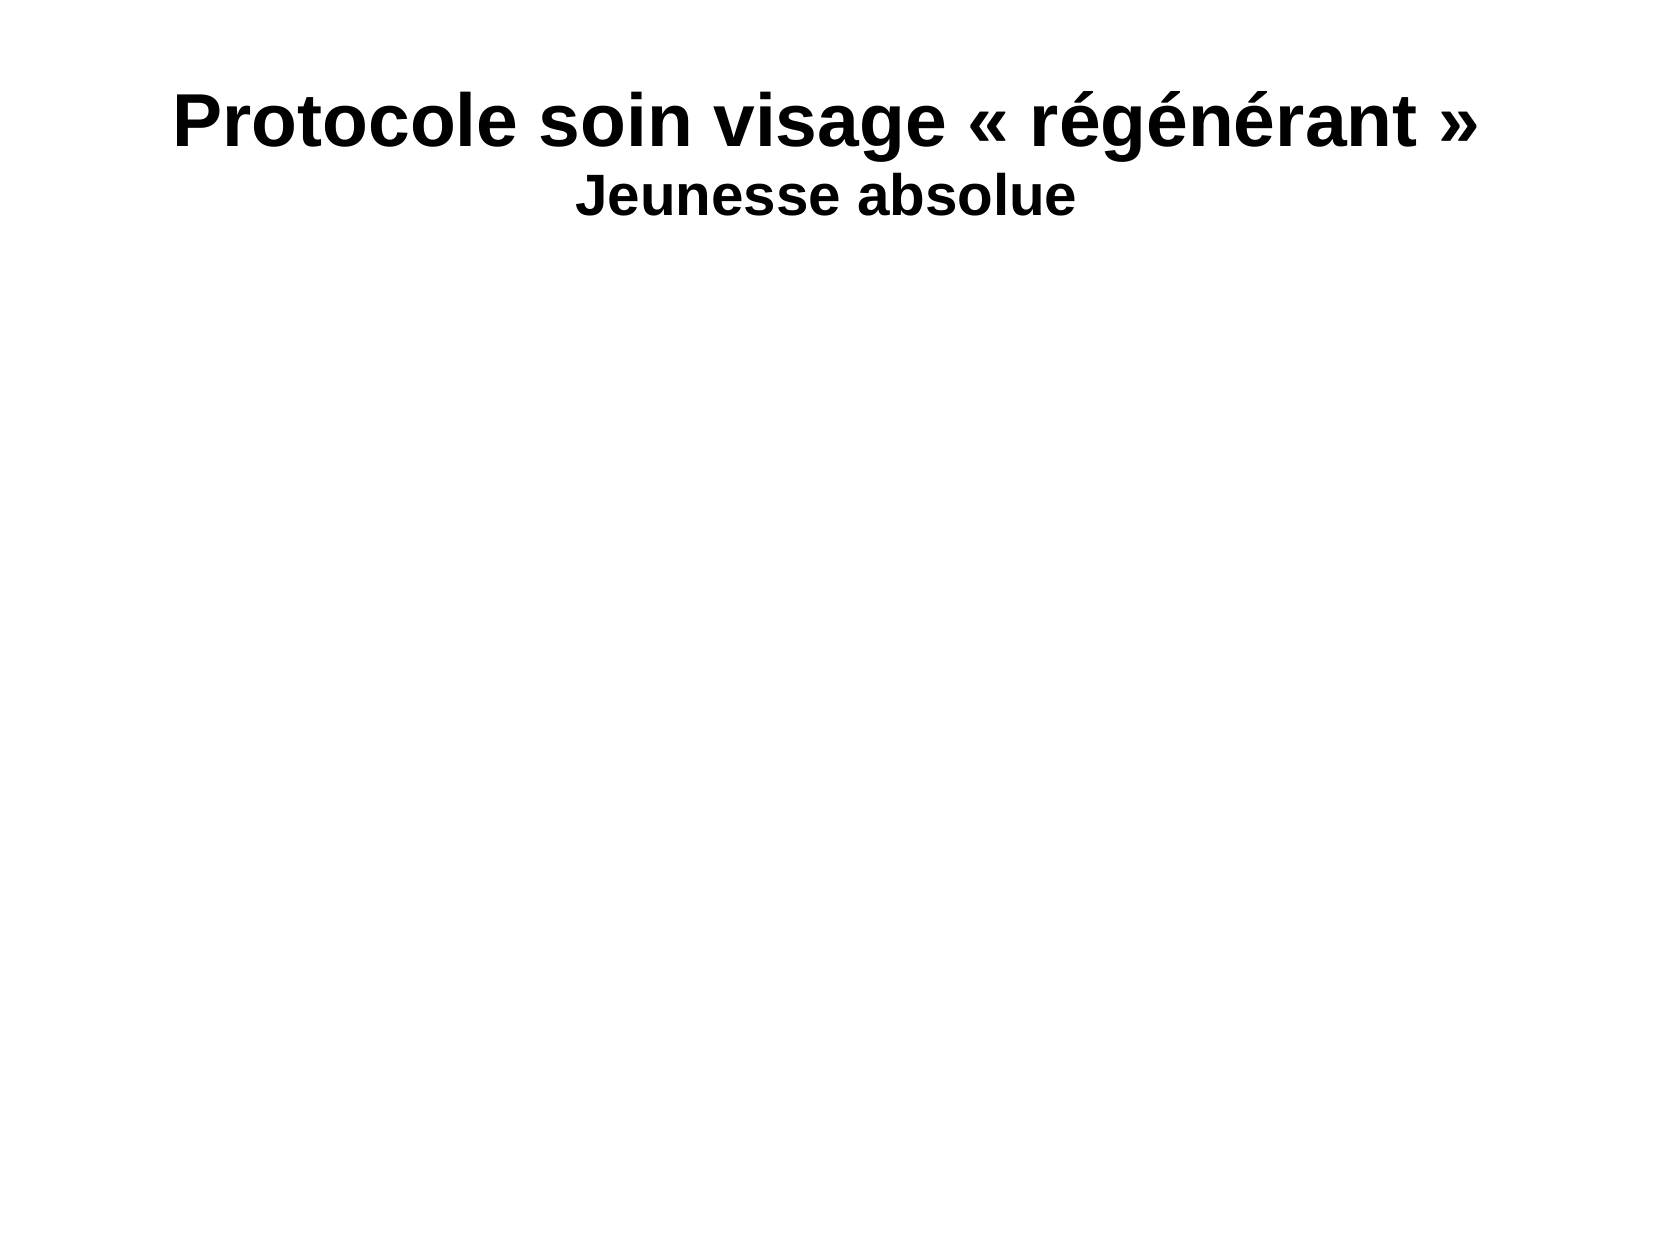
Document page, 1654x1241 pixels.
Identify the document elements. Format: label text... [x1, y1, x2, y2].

title Protocole soin visage « régénérant » Jeunesse absolue [82, 49, 1571, 257]
